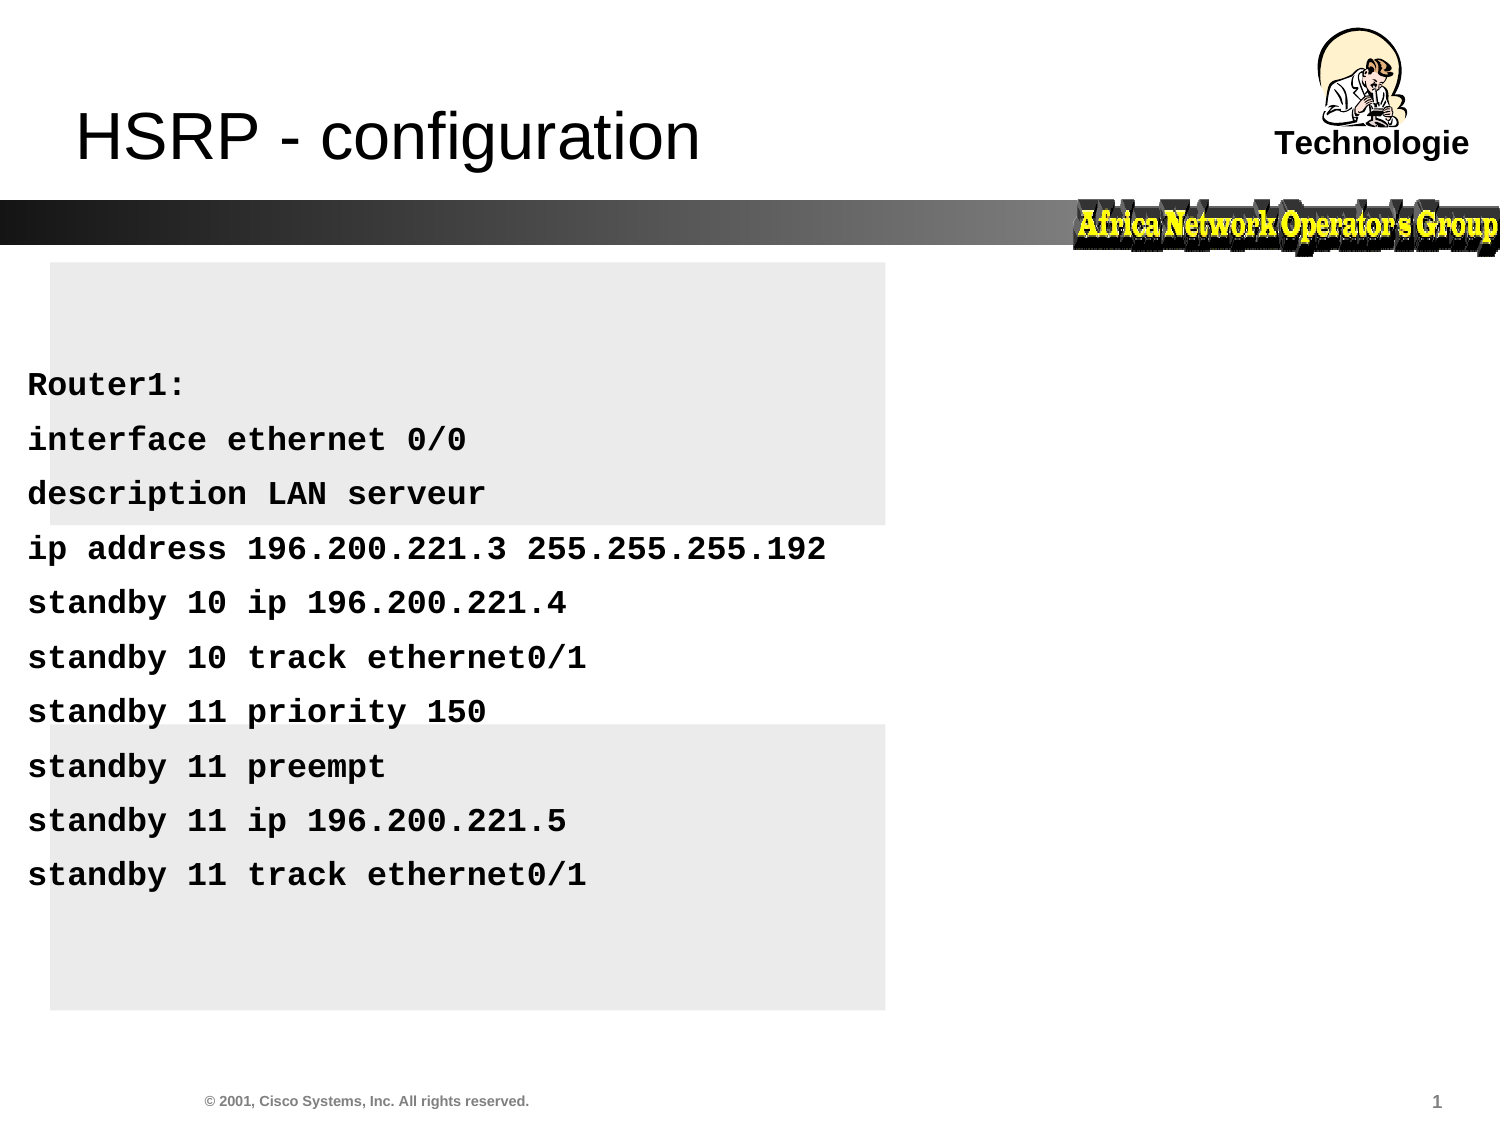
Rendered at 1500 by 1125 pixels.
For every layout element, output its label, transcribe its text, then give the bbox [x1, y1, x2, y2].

title HSRP - configuration [62, 88, 808, 180]
text_box Router1: interface ethernet 0/0 description LAN serveur ip address 196.200.221.3 255.255.255.192 standby 10 ip 196.200.221.4 standby 10 track ethernet0/1 standby 11 priority 150 standby 11 preempt standby 11 ip 196.200.221.5 standby 11 track ethernet0/1 [15, 362, 840, 954]
text_box [50, 724, 886, 1011]
picture [1317, 26, 1409, 118]
picture [1070, 180, 1500, 275]
text_box [50, 262, 886, 526]
text_box Technologie [1262, 118, 1482, 169]
